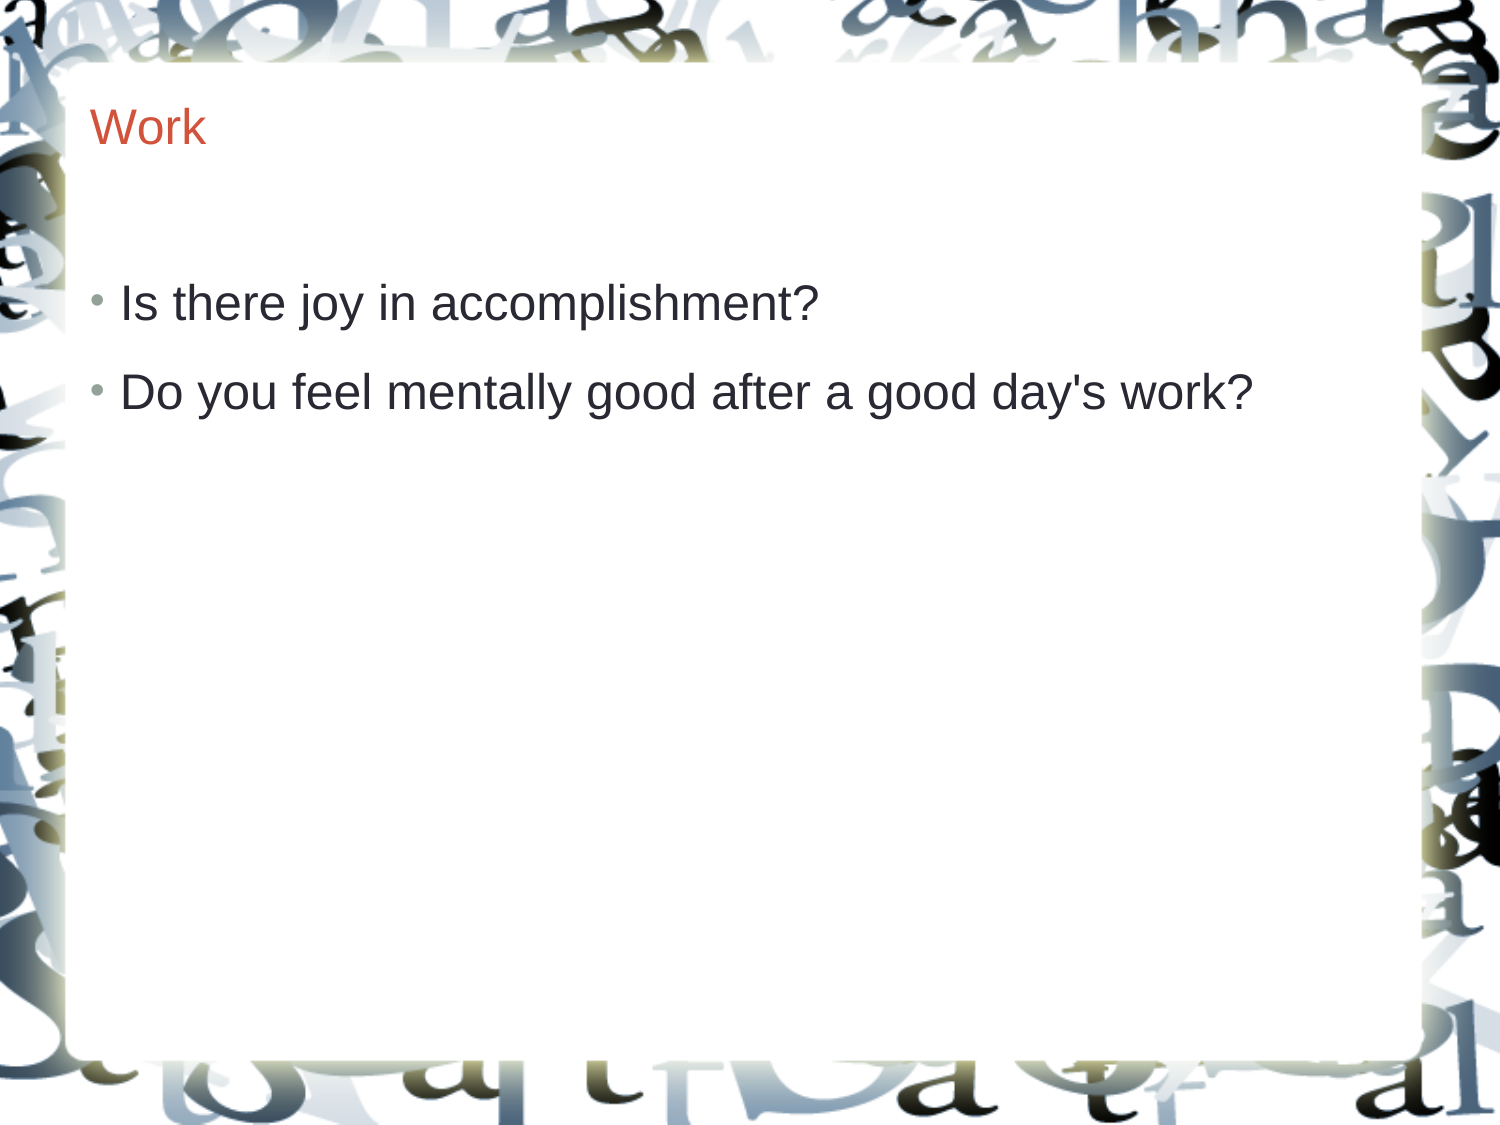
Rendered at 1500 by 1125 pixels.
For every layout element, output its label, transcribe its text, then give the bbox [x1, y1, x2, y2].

title Work [75, 87, 1425, 250]
picture [0, 0, 1500, 1125]
list Is there joy in accomplishment? Do you feel mentally good after a good day's work? [75, 262, 1425, 1063]
